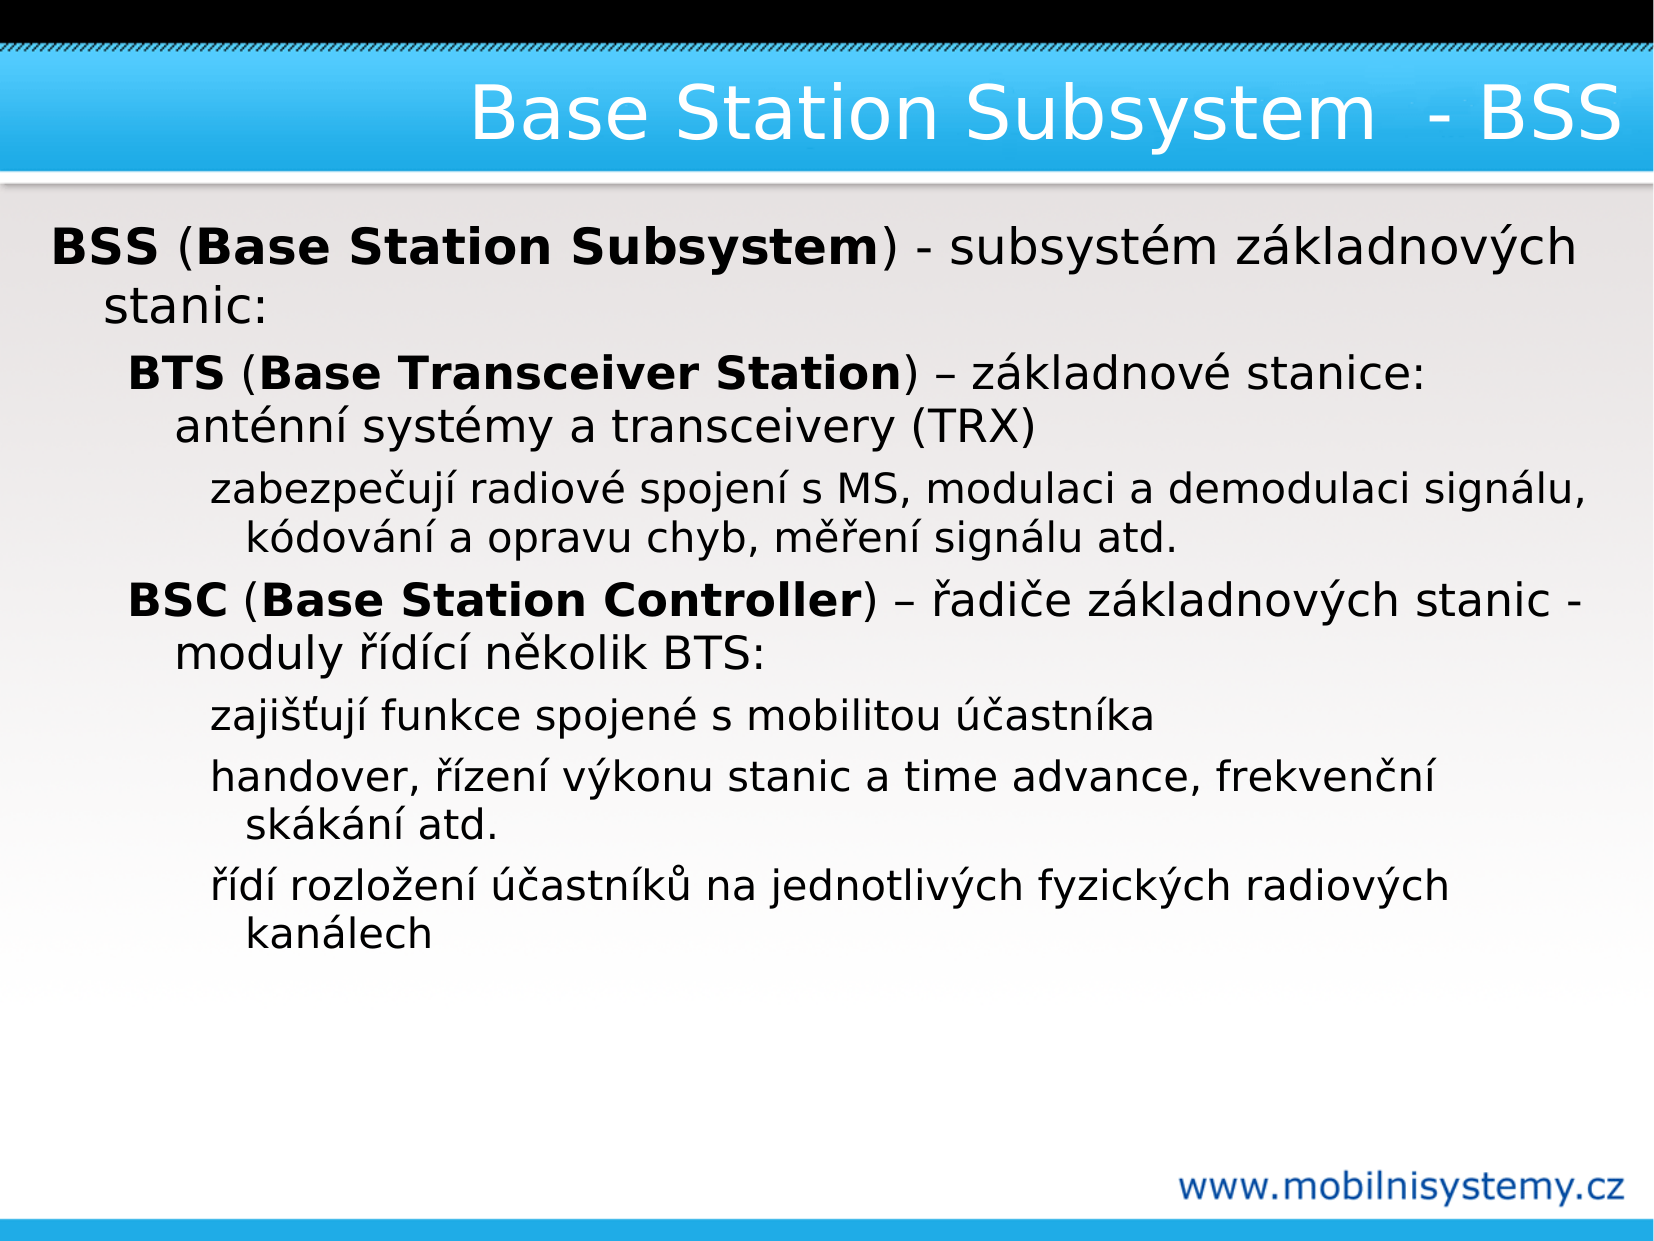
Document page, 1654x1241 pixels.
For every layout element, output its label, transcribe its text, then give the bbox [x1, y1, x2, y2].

picture [0, 0, 1654, 1241]
title Base Station Subsystem - BSS [29, 49, 1624, 178]
list BSS (Base Station Subsystem) - subsystém základnových stanic: BTS (Base Transceiver Station) – základnové stanice: anténní systémy a transceivery (TRX) zabezpečují radiové spojení s MS, modulaci a demodulaci signálu, kódování a opravu chyb, měření signálu atd. BSC (Base Station Controller) – řadiče základnových stanic - moduly řídící několik BTS: zajišťují funkce spojené s mobilitou účastníka handover, řízení výkonu stanic a time advance, frekvenční skákání atd. řídí rozložení účastníků na jednotlivých fyzických radiových kanálech [32, 218, 1595, 1093]
